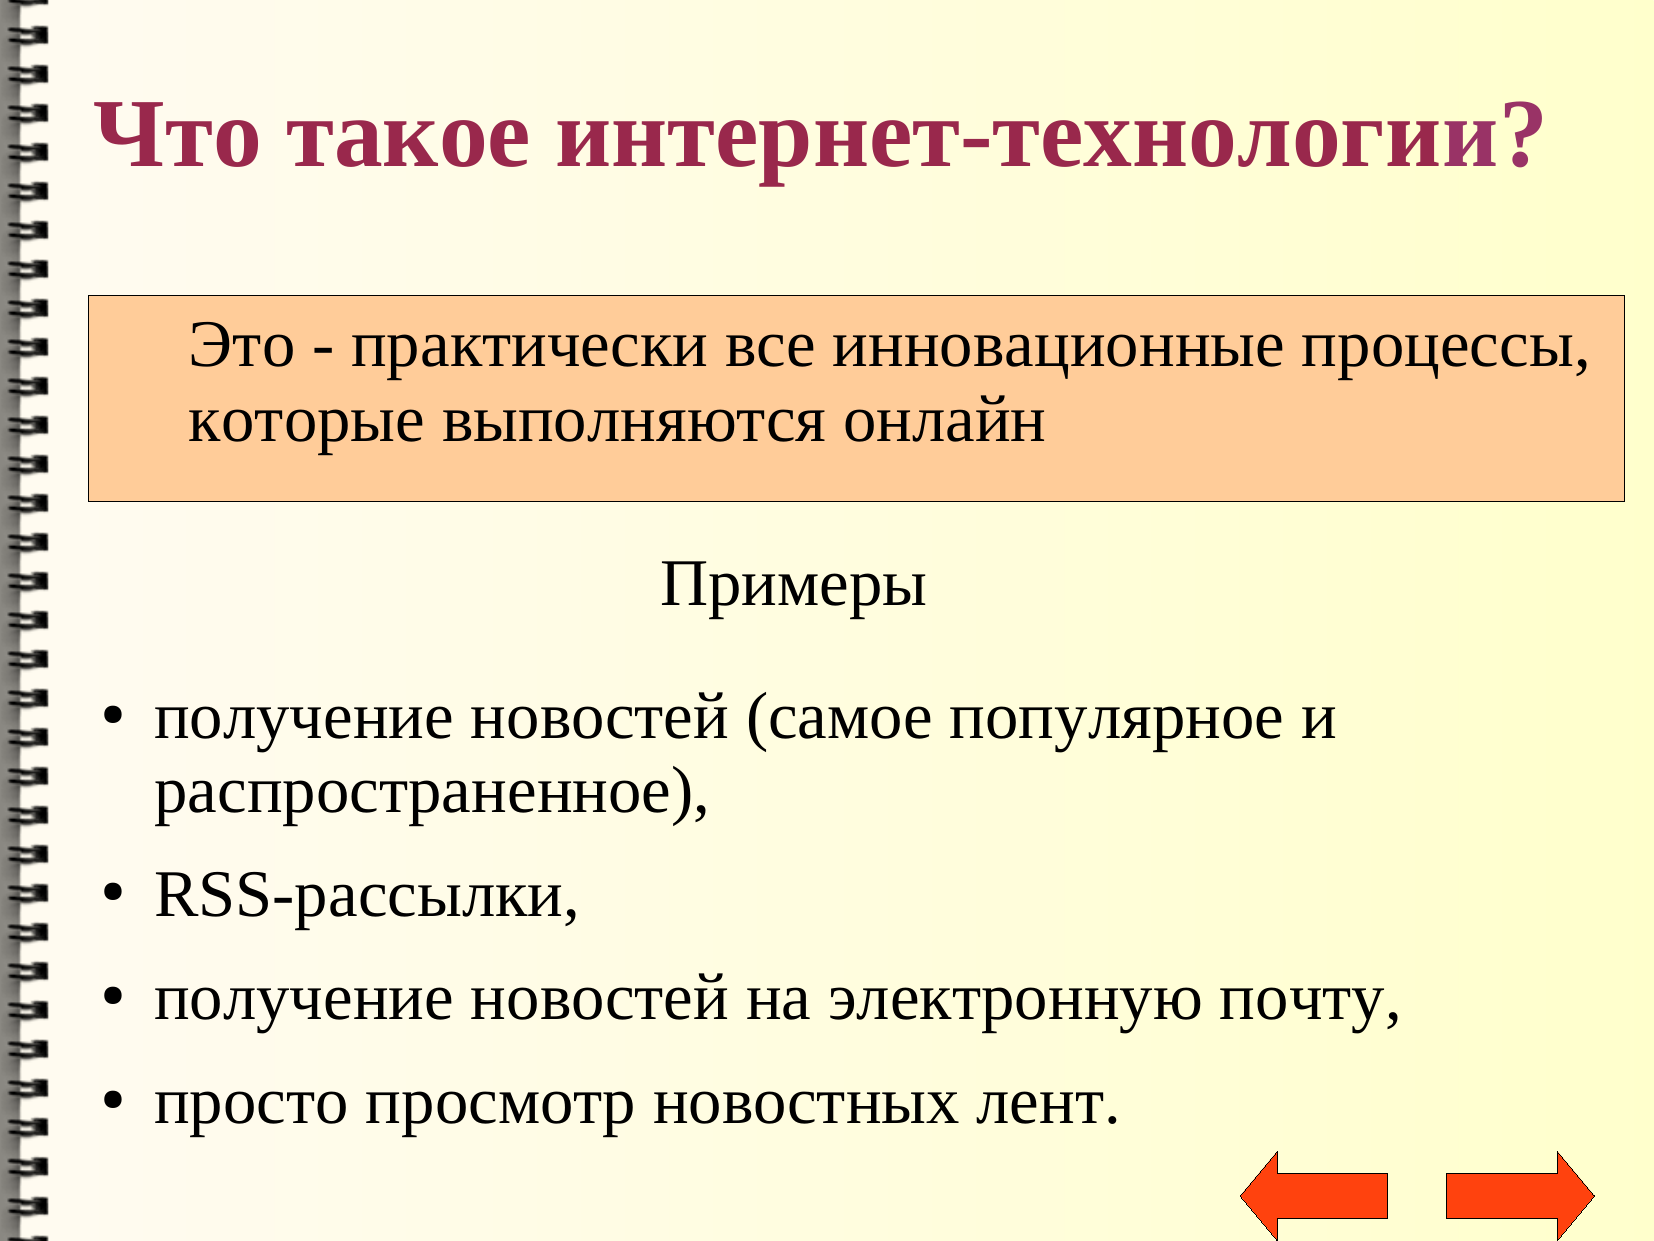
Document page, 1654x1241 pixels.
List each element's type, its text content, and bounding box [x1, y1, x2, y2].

picture [0, 0, 1276, 1241]
text_box [1240, 1151, 1388, 1241]
title Что такое интернет-технологии? [76, 29, 1565, 237]
text_box Примеры [589, 545, 945, 621]
list Это - практически все инновационные процессы, которые выполняются онлайн [118, 307, 1607, 473]
text_box [1446, 1151, 1595, 1241]
text_box [88, 295, 1625, 502]
text_box получение новостей (самое популярное и распространенное), RSS-рассылки, получение новостей на электронную почту, просто просмотр новостных лент. [83, 679, 1595, 1139]
